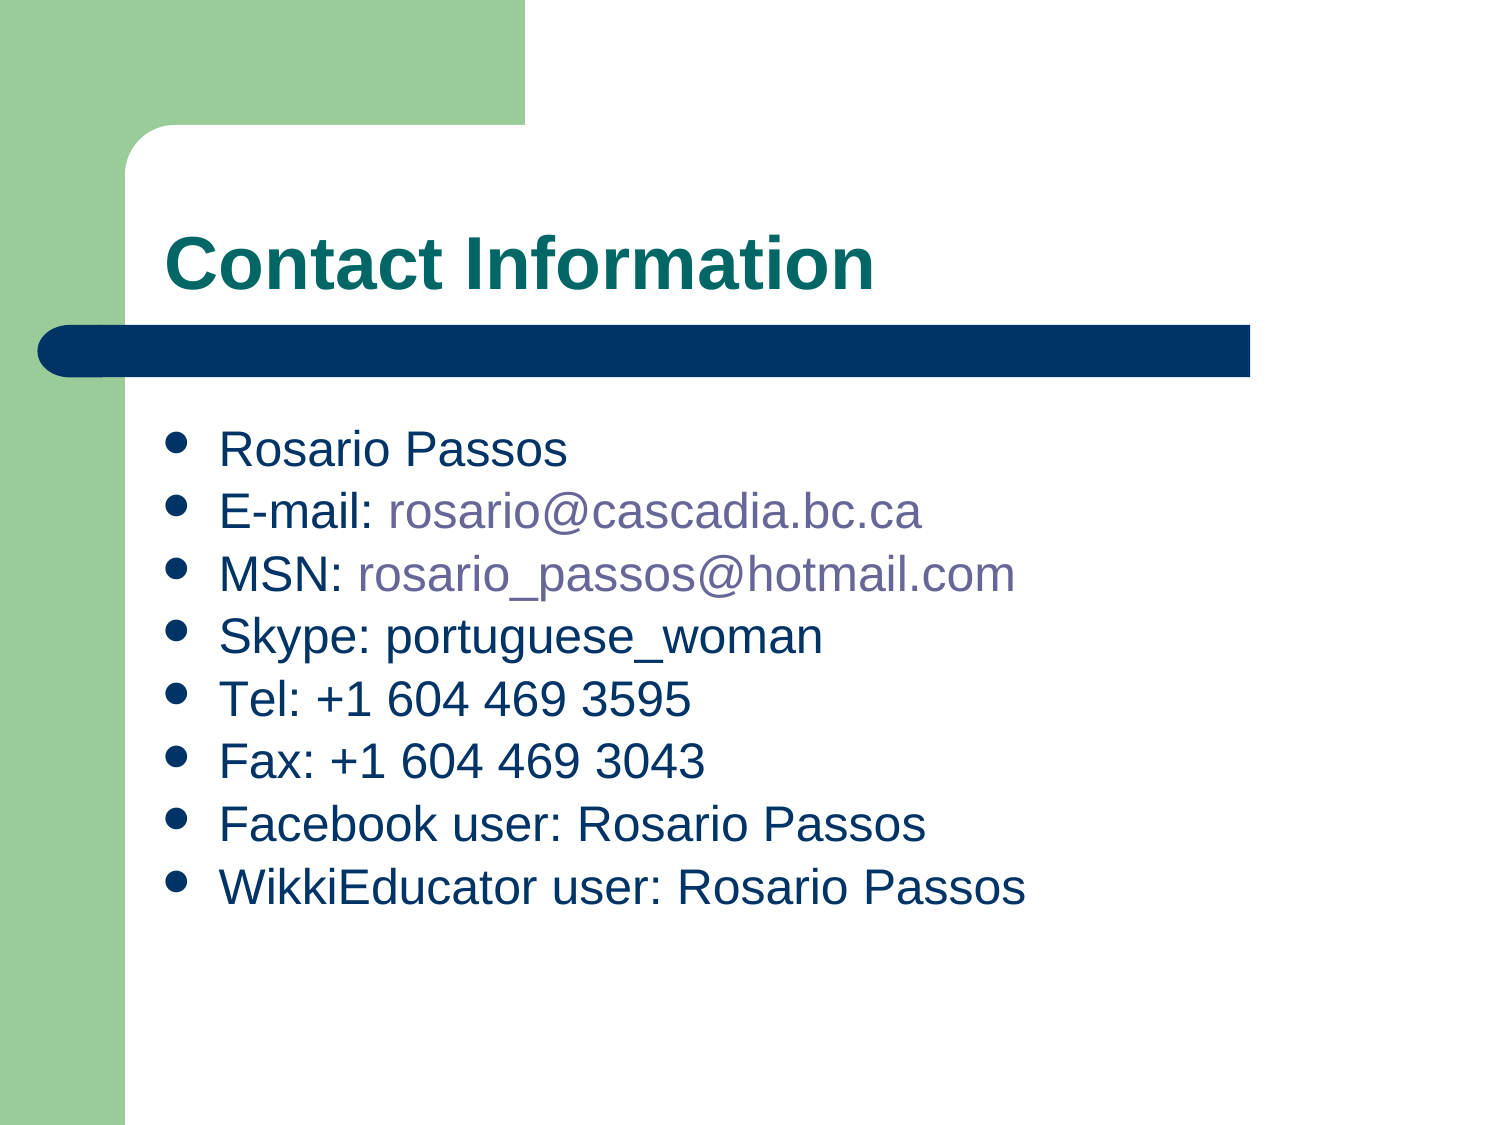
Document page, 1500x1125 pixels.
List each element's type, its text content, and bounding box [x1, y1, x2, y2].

title Contact Information [149, 124, 1463, 313]
list Rosario Passos E-mail: rosario@cascadia.bc.ca MSN: rosario_passos@hotmail.com Skype: portuguese_woman Tel: +1 604 469 3595 Fax: +1 604 469 3043 Facebook user: Rosario Passos WikkiEducator user: Rosario Passos [147, 349, 1461, 1125]
